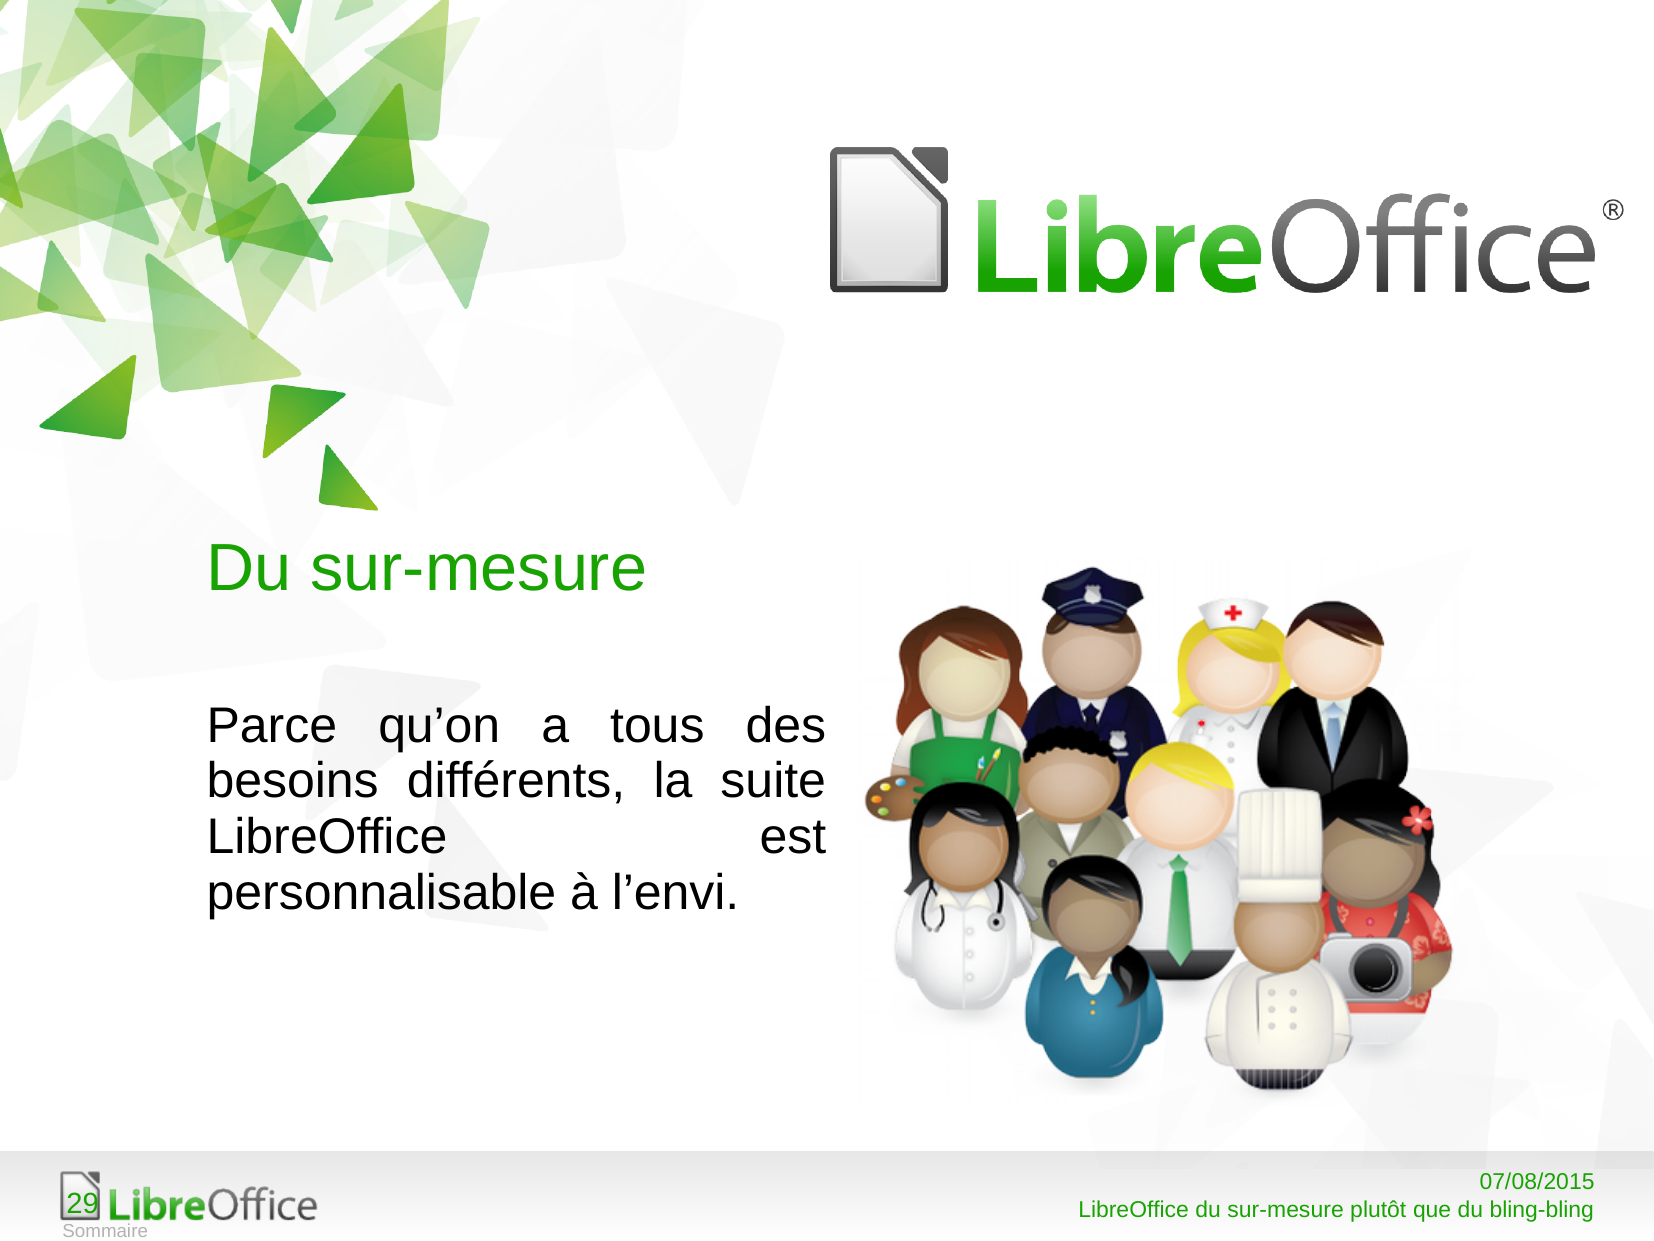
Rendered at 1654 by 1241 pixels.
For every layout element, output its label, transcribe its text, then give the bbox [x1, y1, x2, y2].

picture [0, 0, 1654, 948]
picture [41, 1152, 337, 1240]
list Parce qu’on a tous des besoins différents, la suite LibreOffice est personnalisable à l’envi. [206, 696, 827, 1157]
picture [857, 548, 1654, 1169]
title Du sur-mesure [206, 478, 1477, 656]
